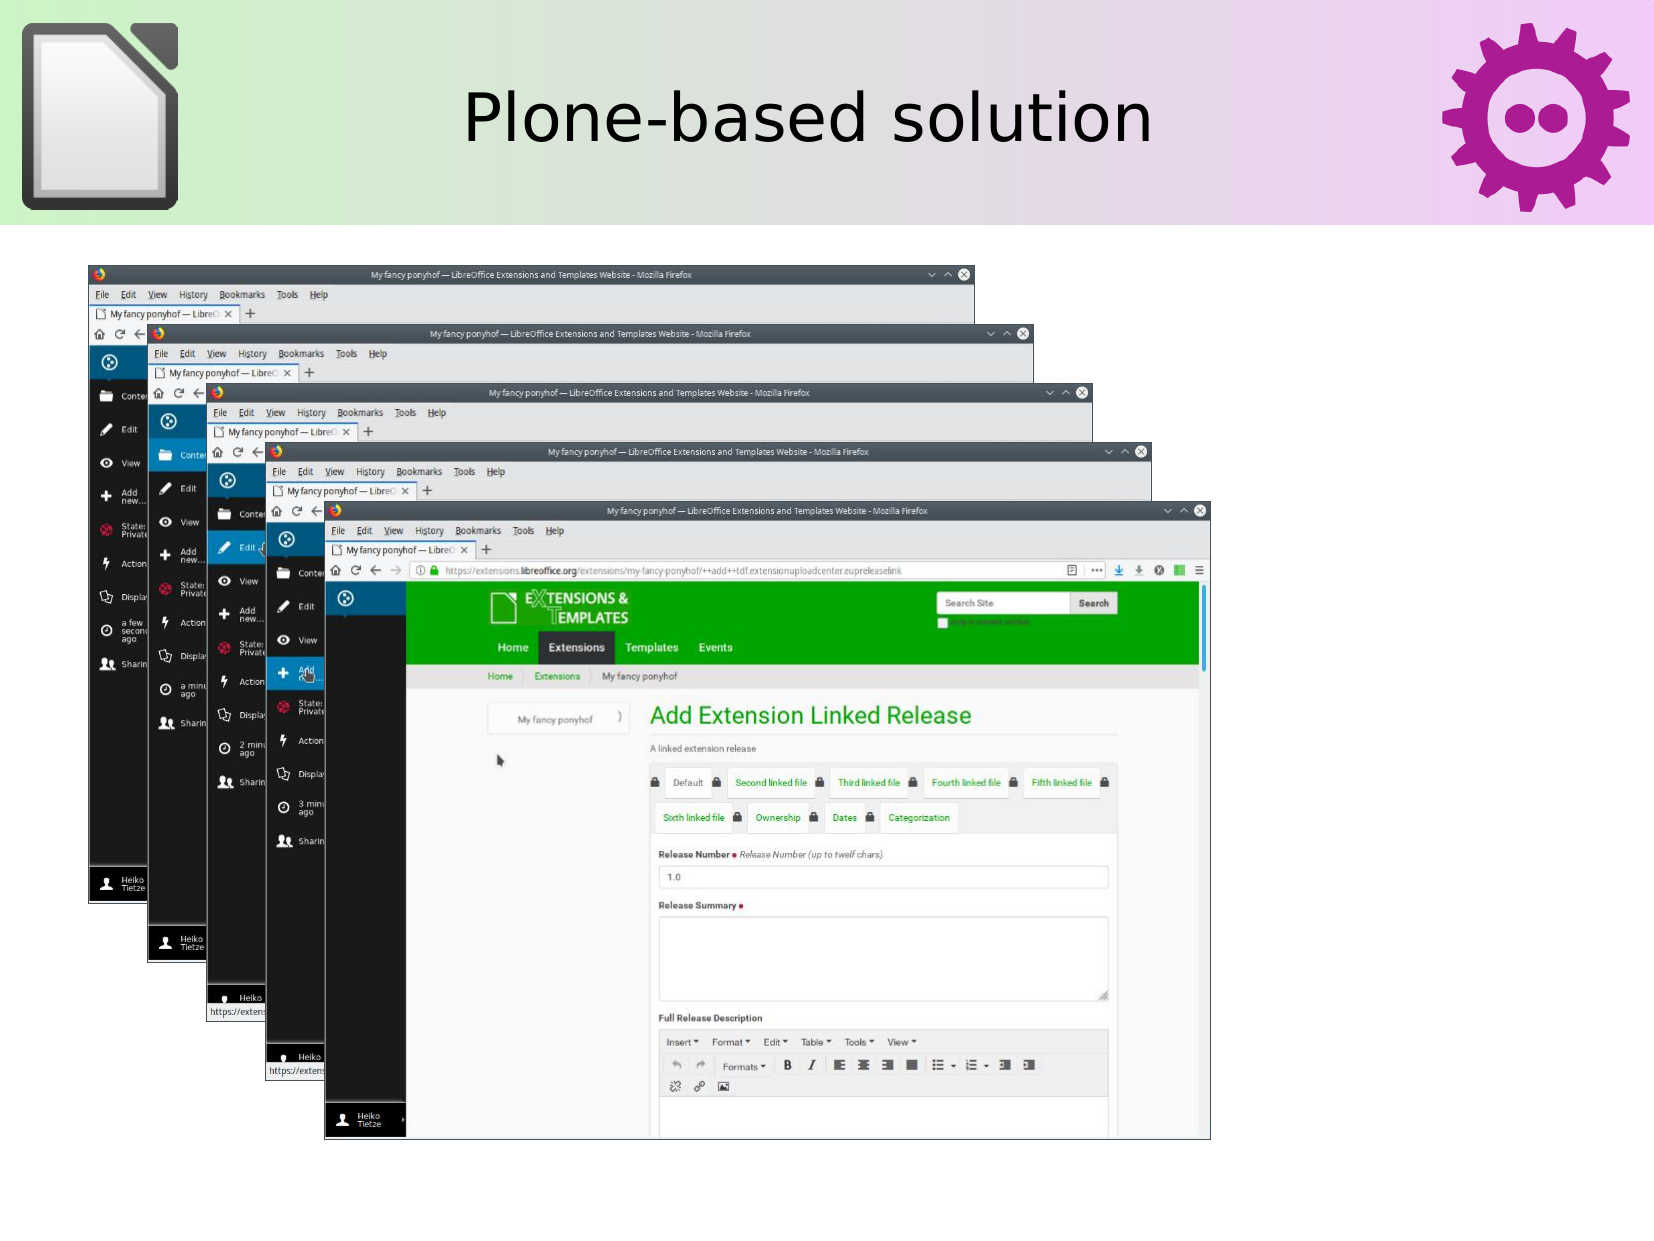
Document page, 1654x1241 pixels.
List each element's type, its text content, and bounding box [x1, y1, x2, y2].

title Plone-based solution [212, 23, 1406, 213]
picture [22, 23, 178, 210]
picture [88, 265, 1211, 1140]
picture [1442, 23, 1630, 212]
